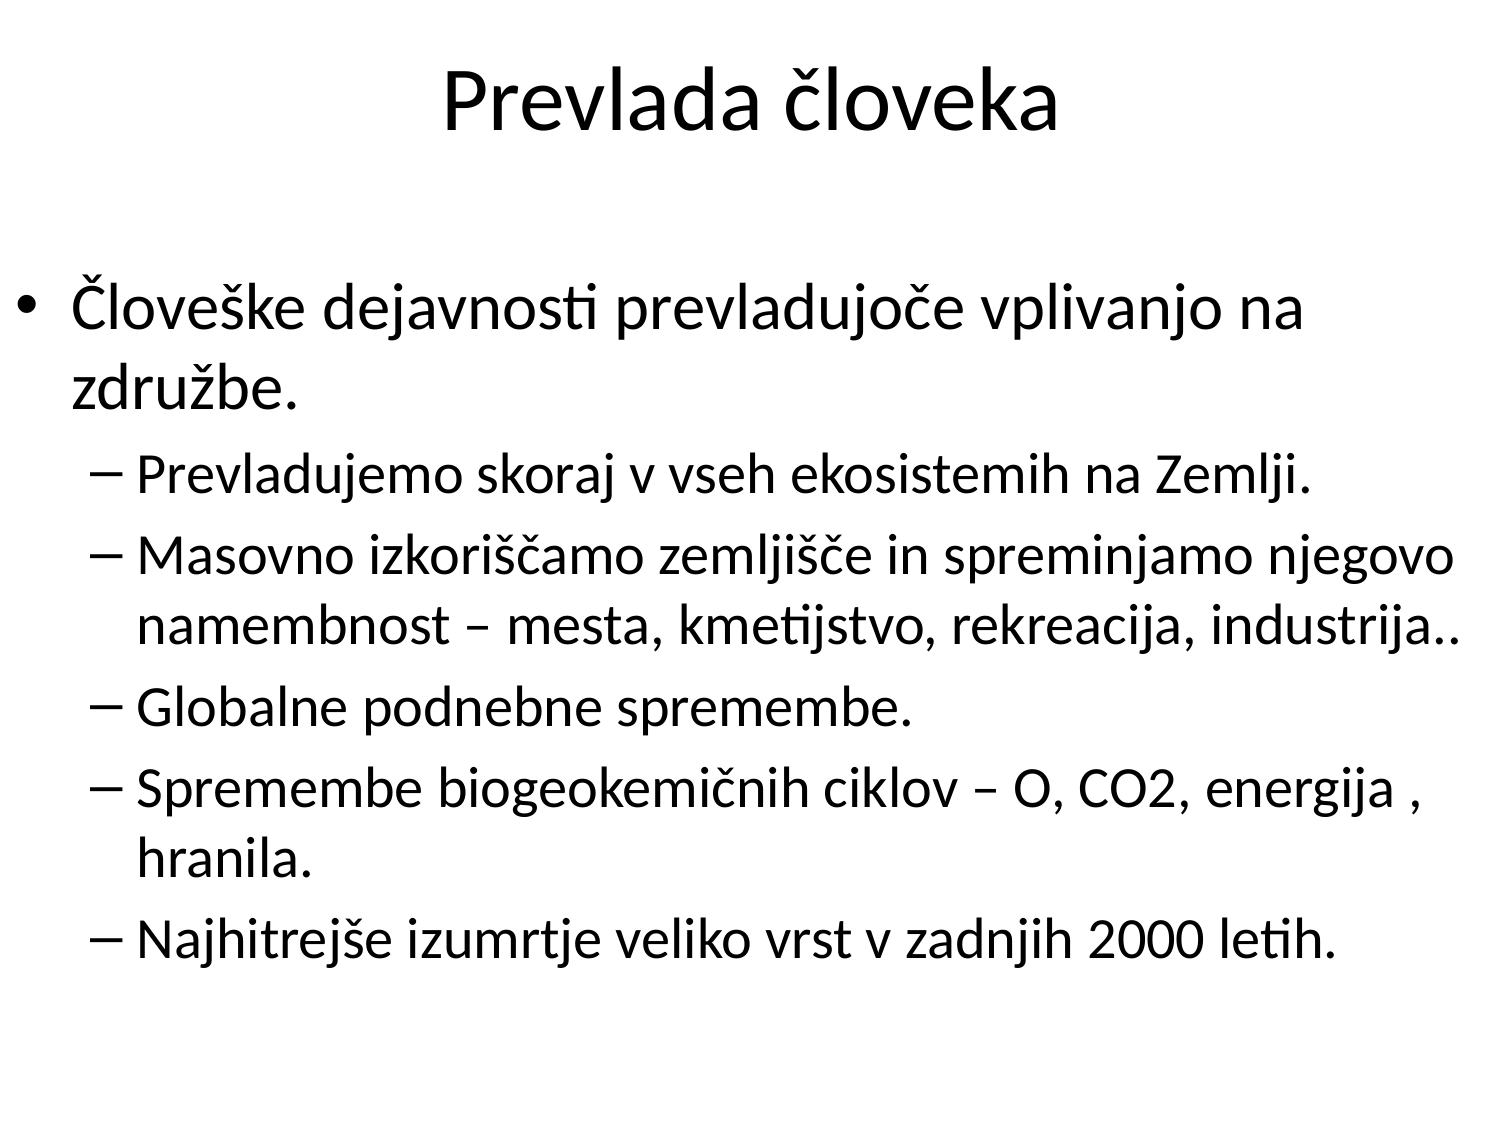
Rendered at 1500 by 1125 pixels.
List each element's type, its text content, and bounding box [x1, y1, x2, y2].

title Prevlada človeka [76, 0, 1427, 188]
list Človeške dejavnosti prevladujoče vplivanjo na združbe. Prevladujemo skoraj v vseh ekosistemih na Zemlji. Masovno izkoriščamo zemljišče in spreminjamo njegovo namembnost – mesta, kmetijstvo, rekreacija, industrija.. Globalne podnebne spremembe. Spremembe biogeokemičnih ciklov – O, CO2, energija , hranila. Najhitrejše izumrtje veliko vrst v zadnjih 2000 letih. [0, 255, 1500, 1125]
